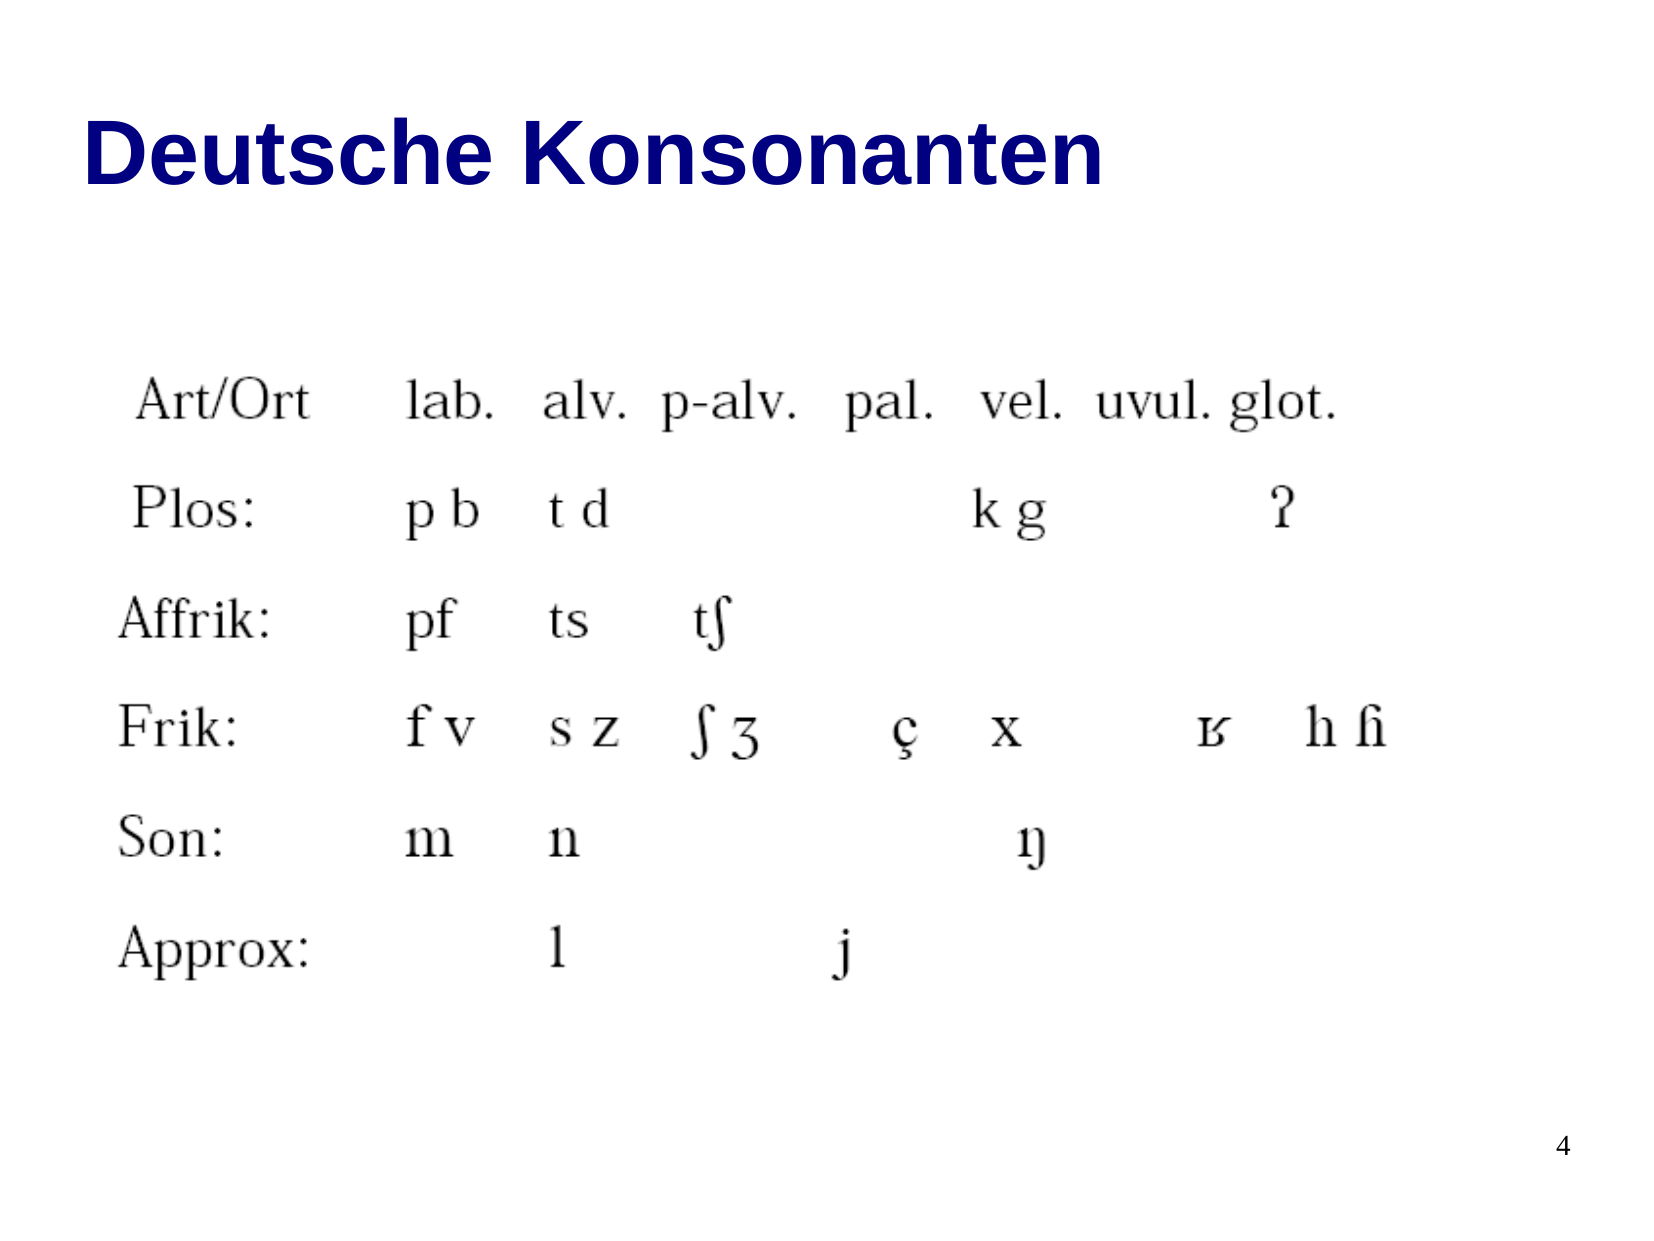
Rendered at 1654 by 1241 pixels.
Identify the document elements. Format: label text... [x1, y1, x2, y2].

title Deutsche Konsonanten [82, 49, 1571, 257]
picture [88, 343, 1432, 1034]
